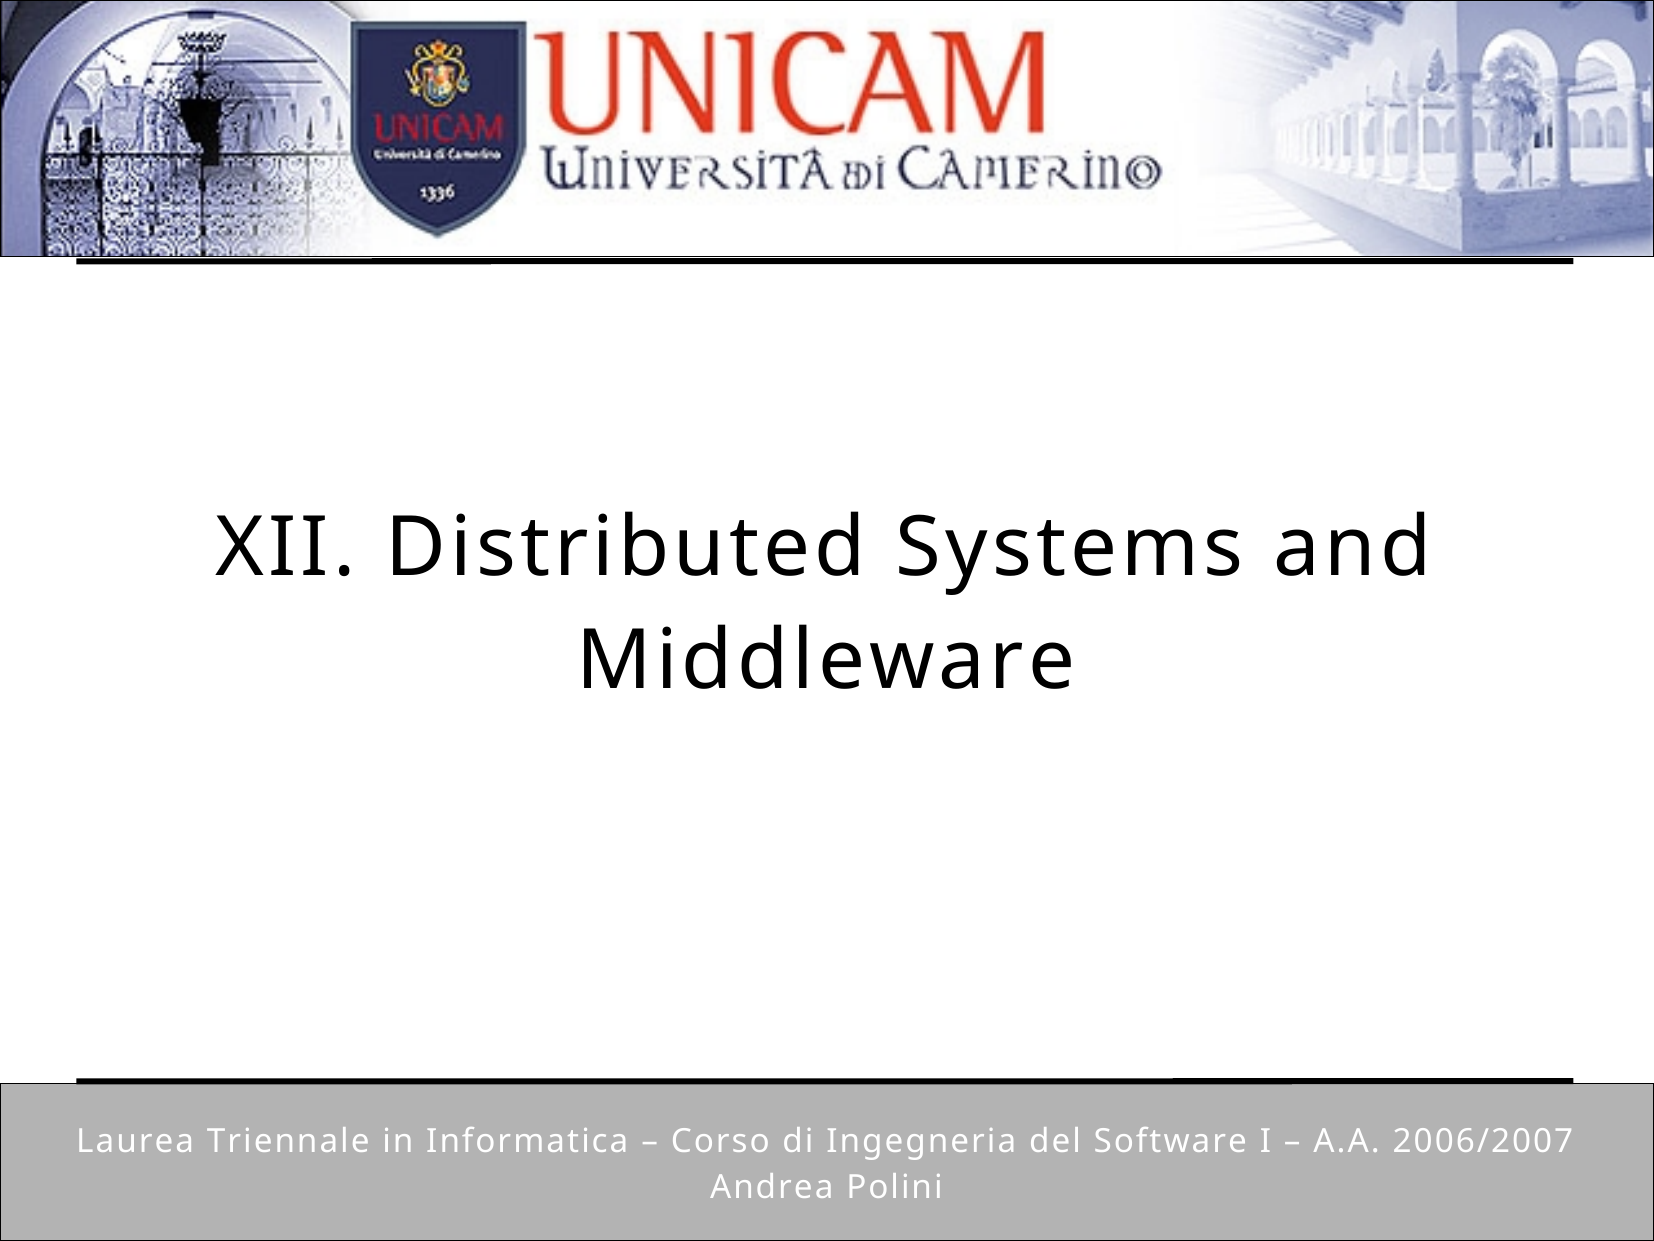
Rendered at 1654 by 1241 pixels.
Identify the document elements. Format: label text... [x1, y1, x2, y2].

picture [1, 1, 1653, 256]
title XII. Distributed Systems and Middleware [82, 495, 1571, 704]
